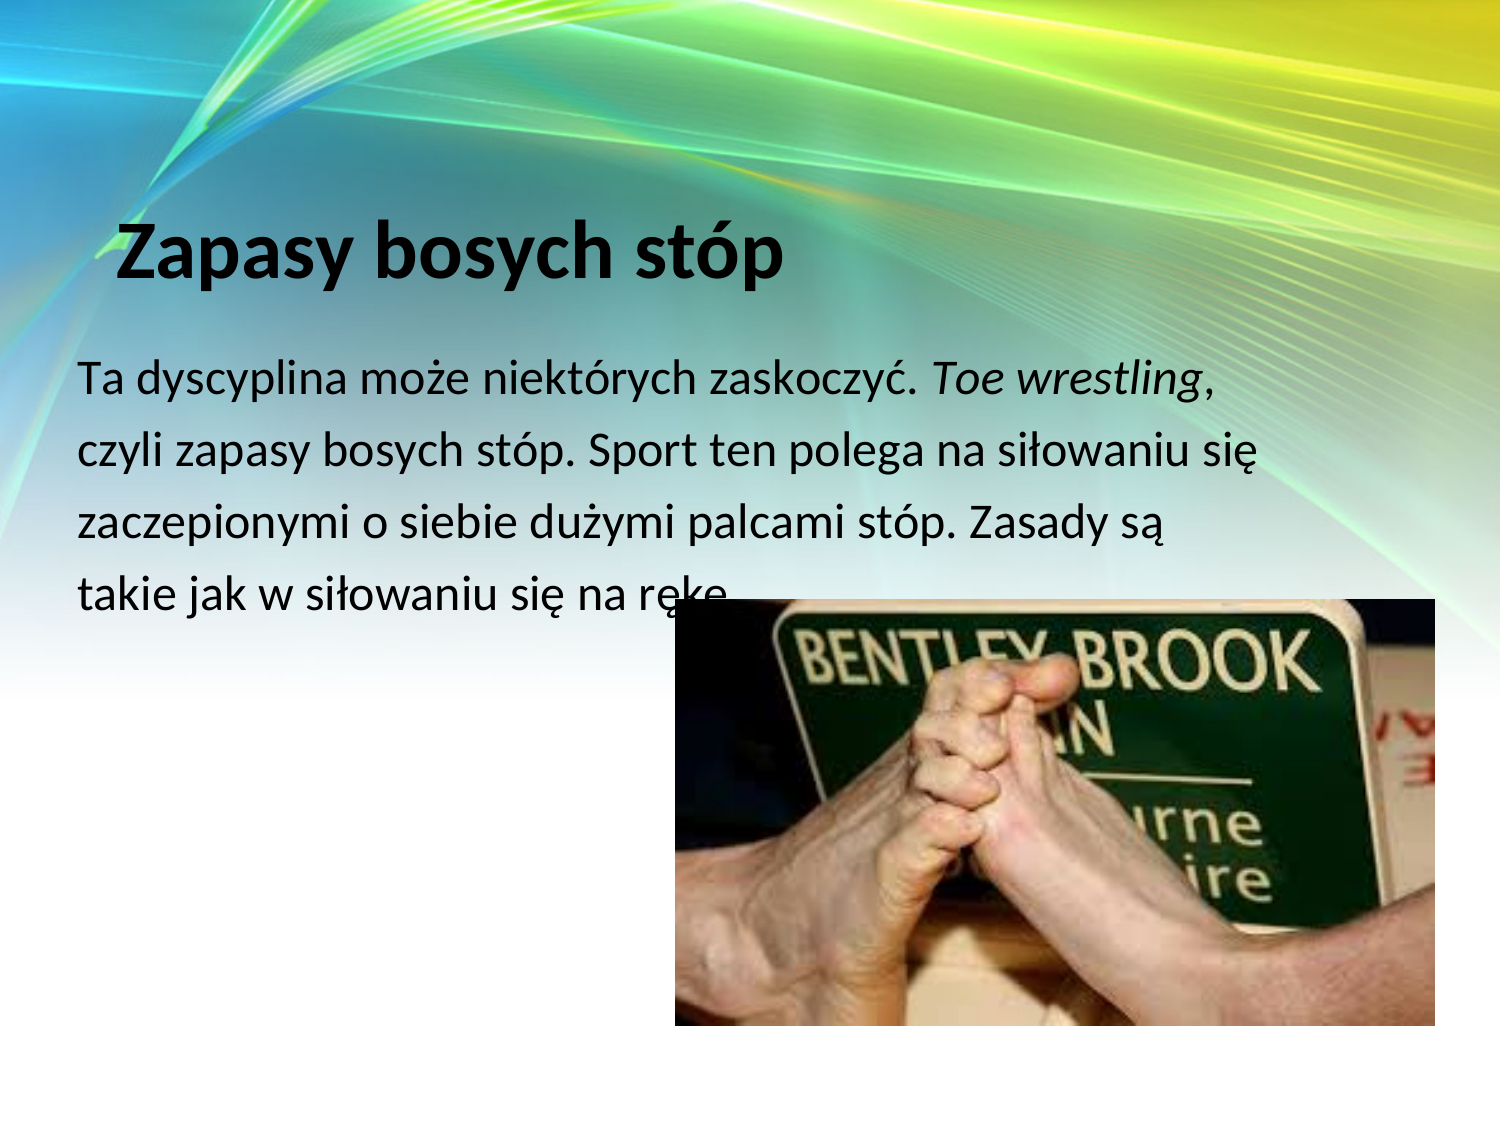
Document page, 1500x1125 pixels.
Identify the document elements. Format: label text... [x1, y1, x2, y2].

picture [0, 0, 1500, 1125]
text_box Ta dyscyplina może niektórych zaskoczyć. Toe wrestling, czyli zapasy bosych stóp. Sport ten polega na siłowaniu się zaczepionymi o siebie dużymi palcami stóp. Zasady są takie jak w siłowaniu się na rękę. [62, 324, 1288, 629]
text_box Zapasy bosych stóp [101, 187, 801, 303]
